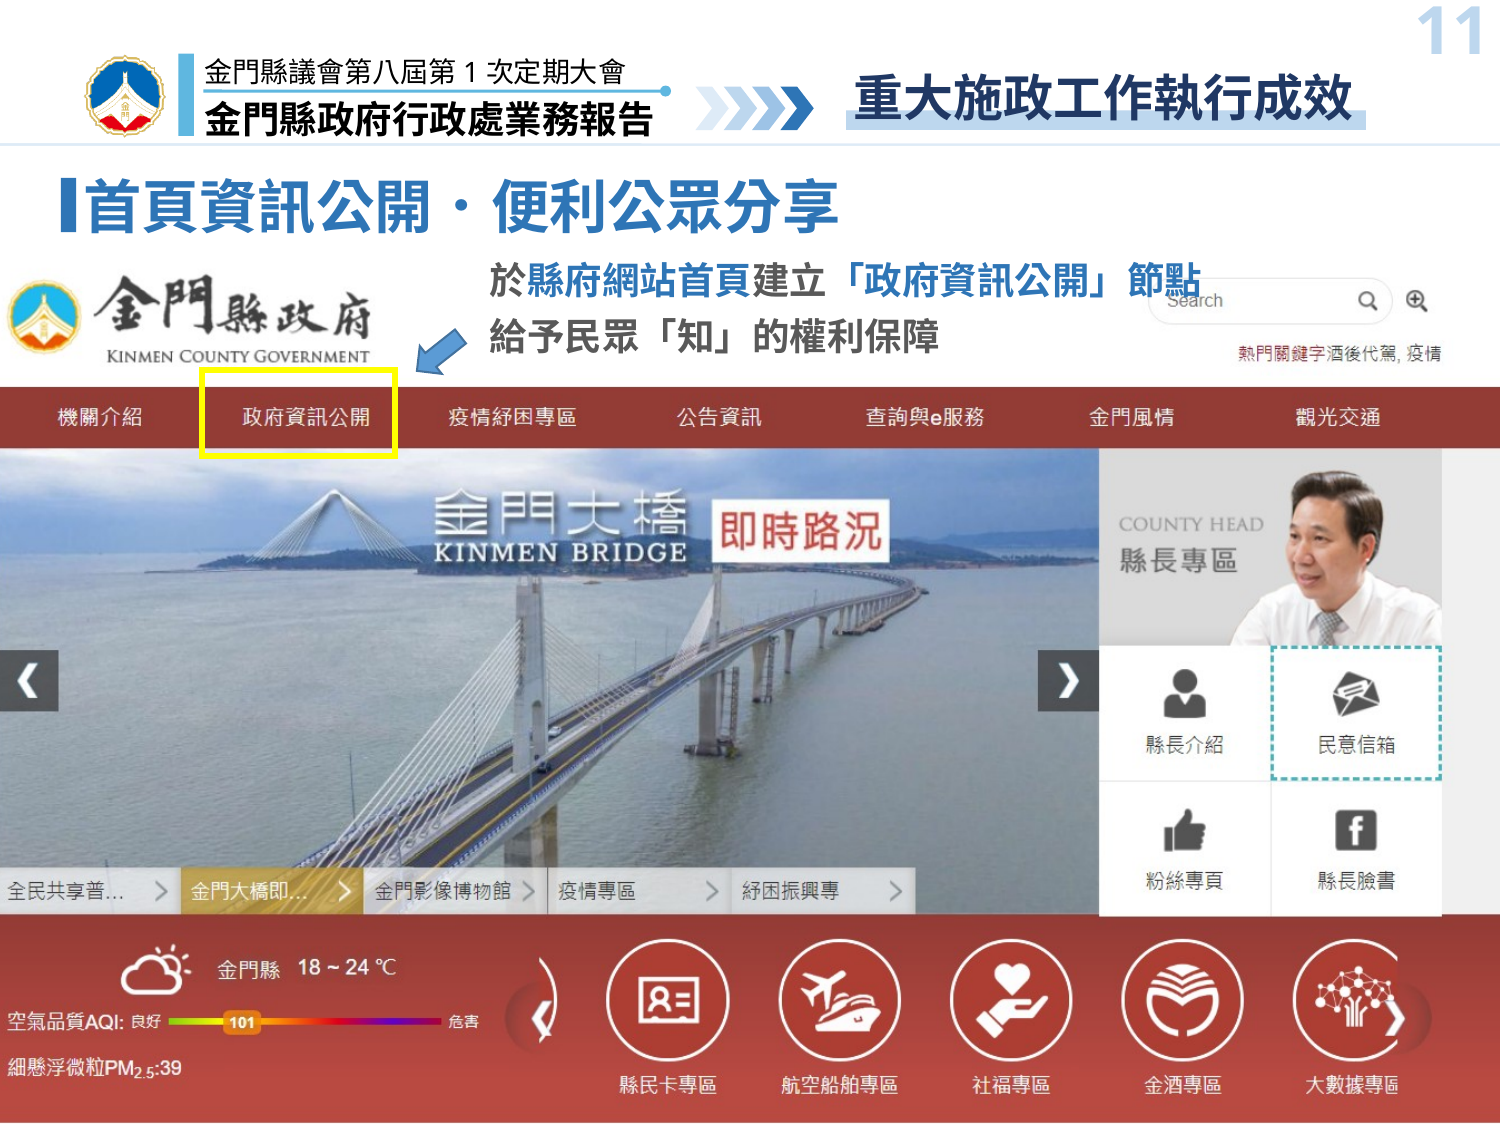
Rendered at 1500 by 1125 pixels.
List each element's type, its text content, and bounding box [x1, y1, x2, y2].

text_box [416, 329, 466, 374]
text_box [752, 86, 786, 131]
text_box 金門縣政府行政處業務報告 [189, 88, 688, 149]
text_box [60, 177, 77, 233]
text_box 首頁資訊公開．便利公眾分享 [68, 163, 911, 249]
picture [0, 261, 1500, 1124]
text_box 11 [1399, 0, 1500, 76]
text_box 重大施政工作執行成效 [809, 58, 1369, 134]
text_box [695, 86, 729, 131]
text_box [780, 86, 814, 131]
text_box [660, 85, 672, 97]
text_box 金門縣議會第八屆第1次定期大會 [189, 47, 670, 88]
text_box 於縣府網站首頁建立「政府資訊公開」節點 給予民眾「知」的權利保障 [474, 238, 1218, 366]
picture [50, 46, 187, 149]
text_box [723, 86, 758, 131]
